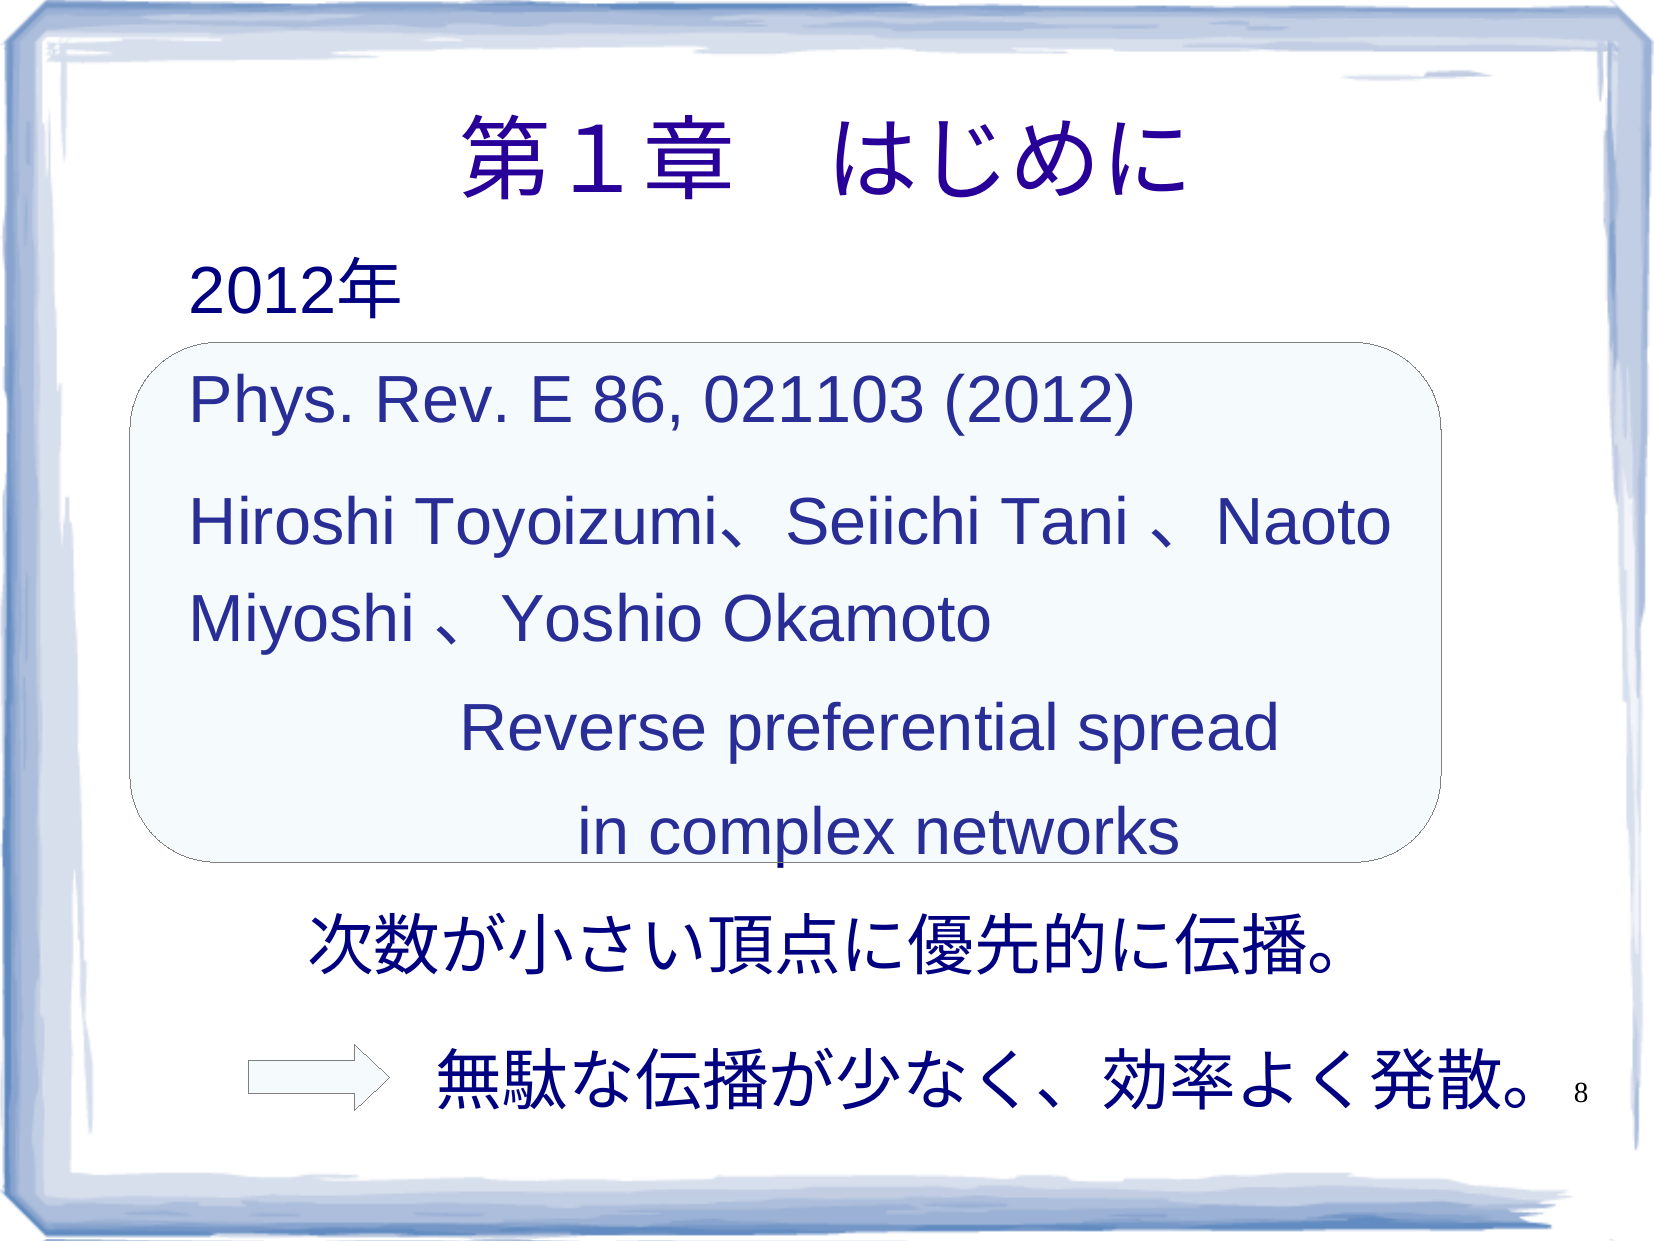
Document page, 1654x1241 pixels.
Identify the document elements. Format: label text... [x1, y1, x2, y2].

text_box 次数が小さい頂点に優先的に伝播。 [236, 891, 1489, 982]
list 2012年 Phys. Rev. E 86, 021103 (2012) Hiroshi Toyoizumi、Seiichi Tani 、Naoto Miyoshi 、Yoshio Okamoto Reverse preferential spread in complex networks [118, 236, 1571, 956]
text_box [129, 342, 1442, 863]
text_box 無駄な伝播が少なく、効率よく発散。 [364, 1027, 1595, 1123]
picture [0, 0, 1654, 1241]
title 第１章 はじめに [82, 49, 1571, 257]
text_box [248, 1044, 390, 1111]
